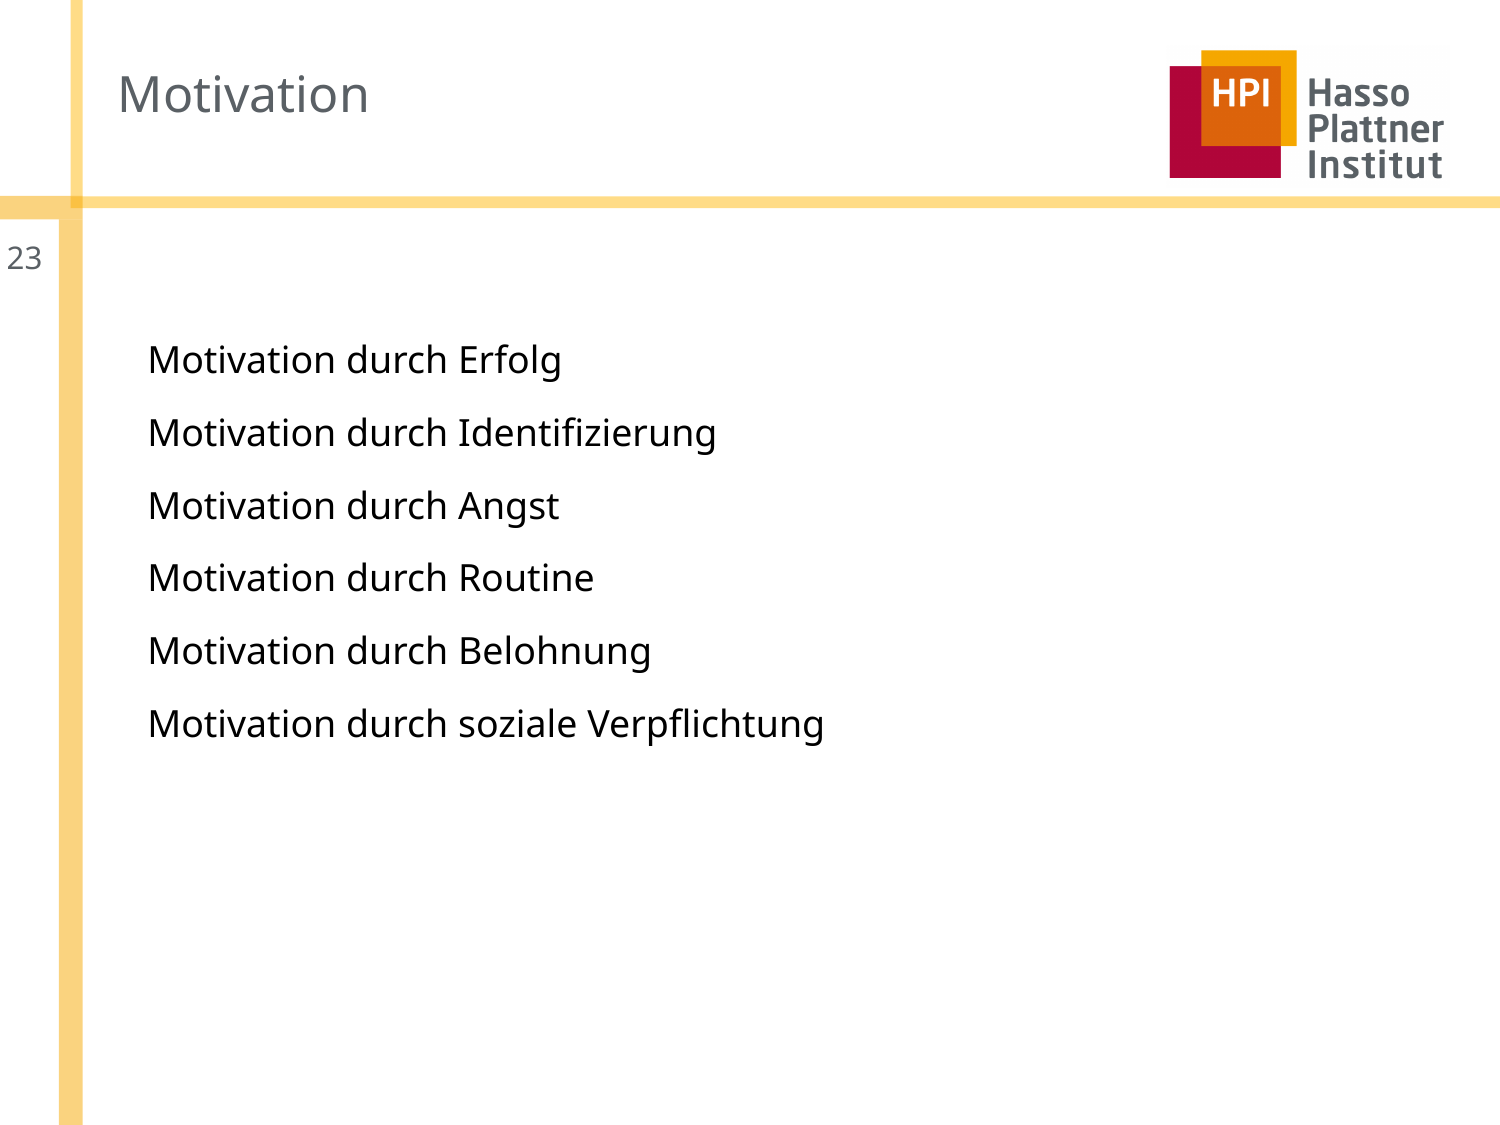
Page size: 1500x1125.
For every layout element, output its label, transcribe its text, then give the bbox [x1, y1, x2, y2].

title Motivation [117, 0, 1093, 187]
list Motivation durch Erfolg Motivation durch Identifizierung Motivation durch Angst Motivation durch Routine Motivation durch Belohnung Motivation durch soziale Verpflichtung [117, 326, 1459, 1056]
